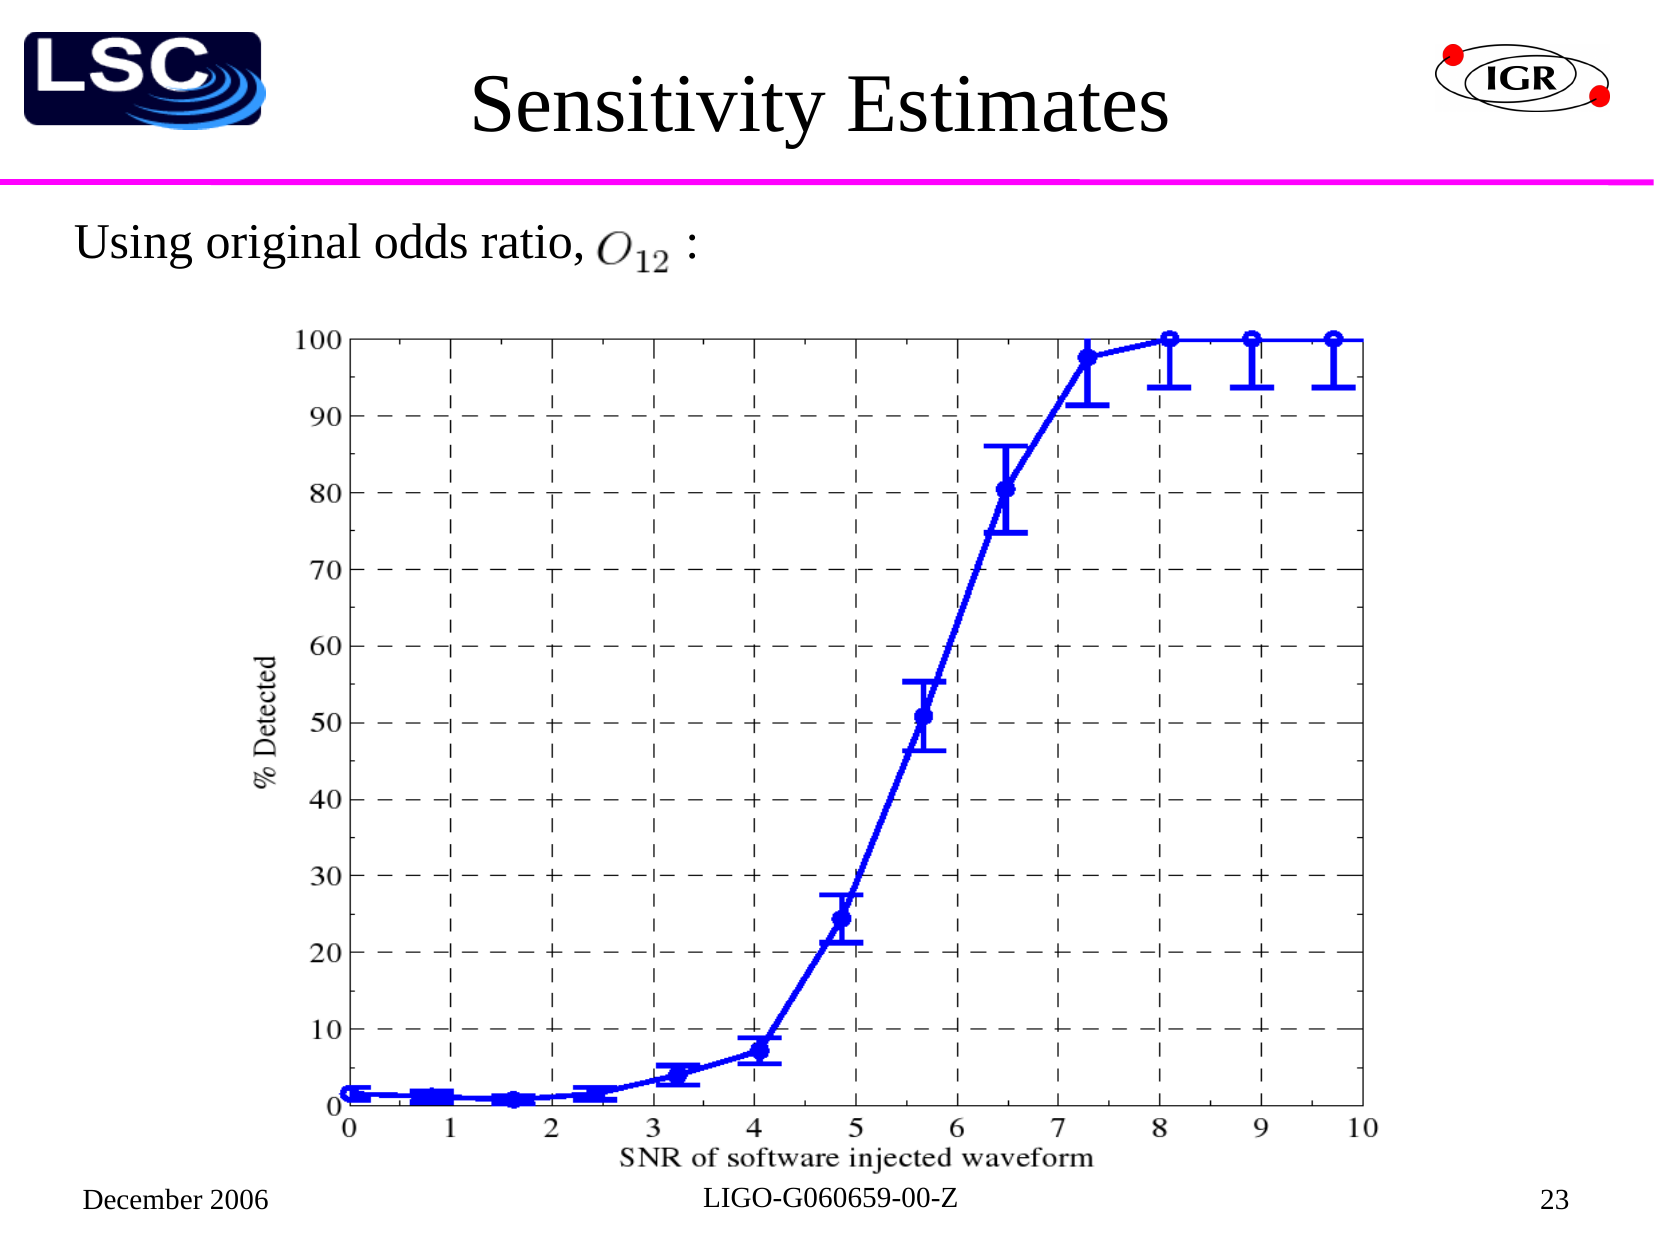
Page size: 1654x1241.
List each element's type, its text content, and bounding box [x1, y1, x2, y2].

picture [586, 216, 677, 282]
picture [24, 32, 76, 130]
text_box Using original odds ratio, : [59, 206, 827, 282]
picture [236, 315, 1388, 1182]
title Sensitivity Estimates [76, 0, 1565, 207]
picture [1565, 44, 1610, 112]
